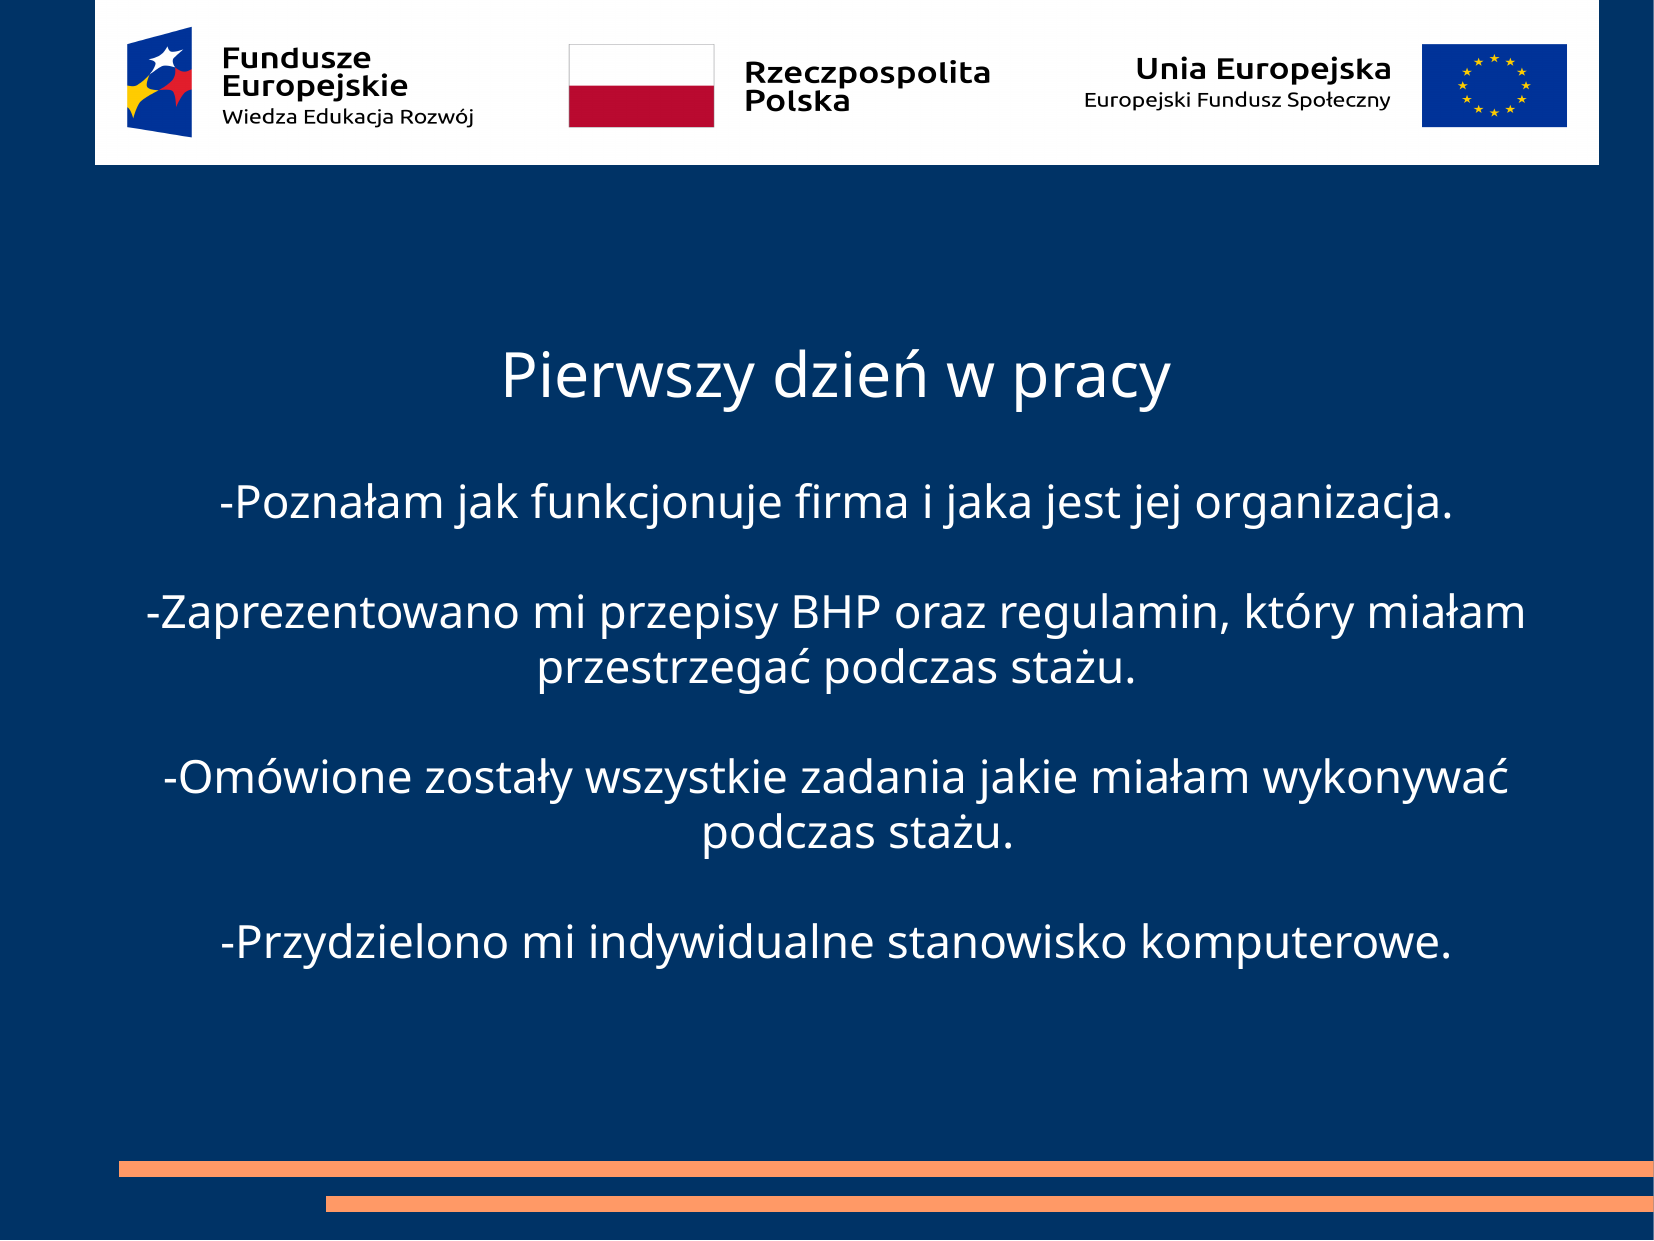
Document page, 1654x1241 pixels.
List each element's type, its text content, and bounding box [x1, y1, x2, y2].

subtitle Pierwszy dzień w pracy -Poznałam jak funkcjonuje firma i jaka jest jej organizacja. -Zaprezentowano mi przepisy BHP oraz regulamin, który miałam przestrzegać podczas stażu. -Omówione zostały wszystkie zadania jakie miałam wykonywać podczas stażu. -Przydzielono mi indywidualne stanowisko komputerowe. [121, 165, 1534, 1132]
picture [95, 0, 1599, 165]
